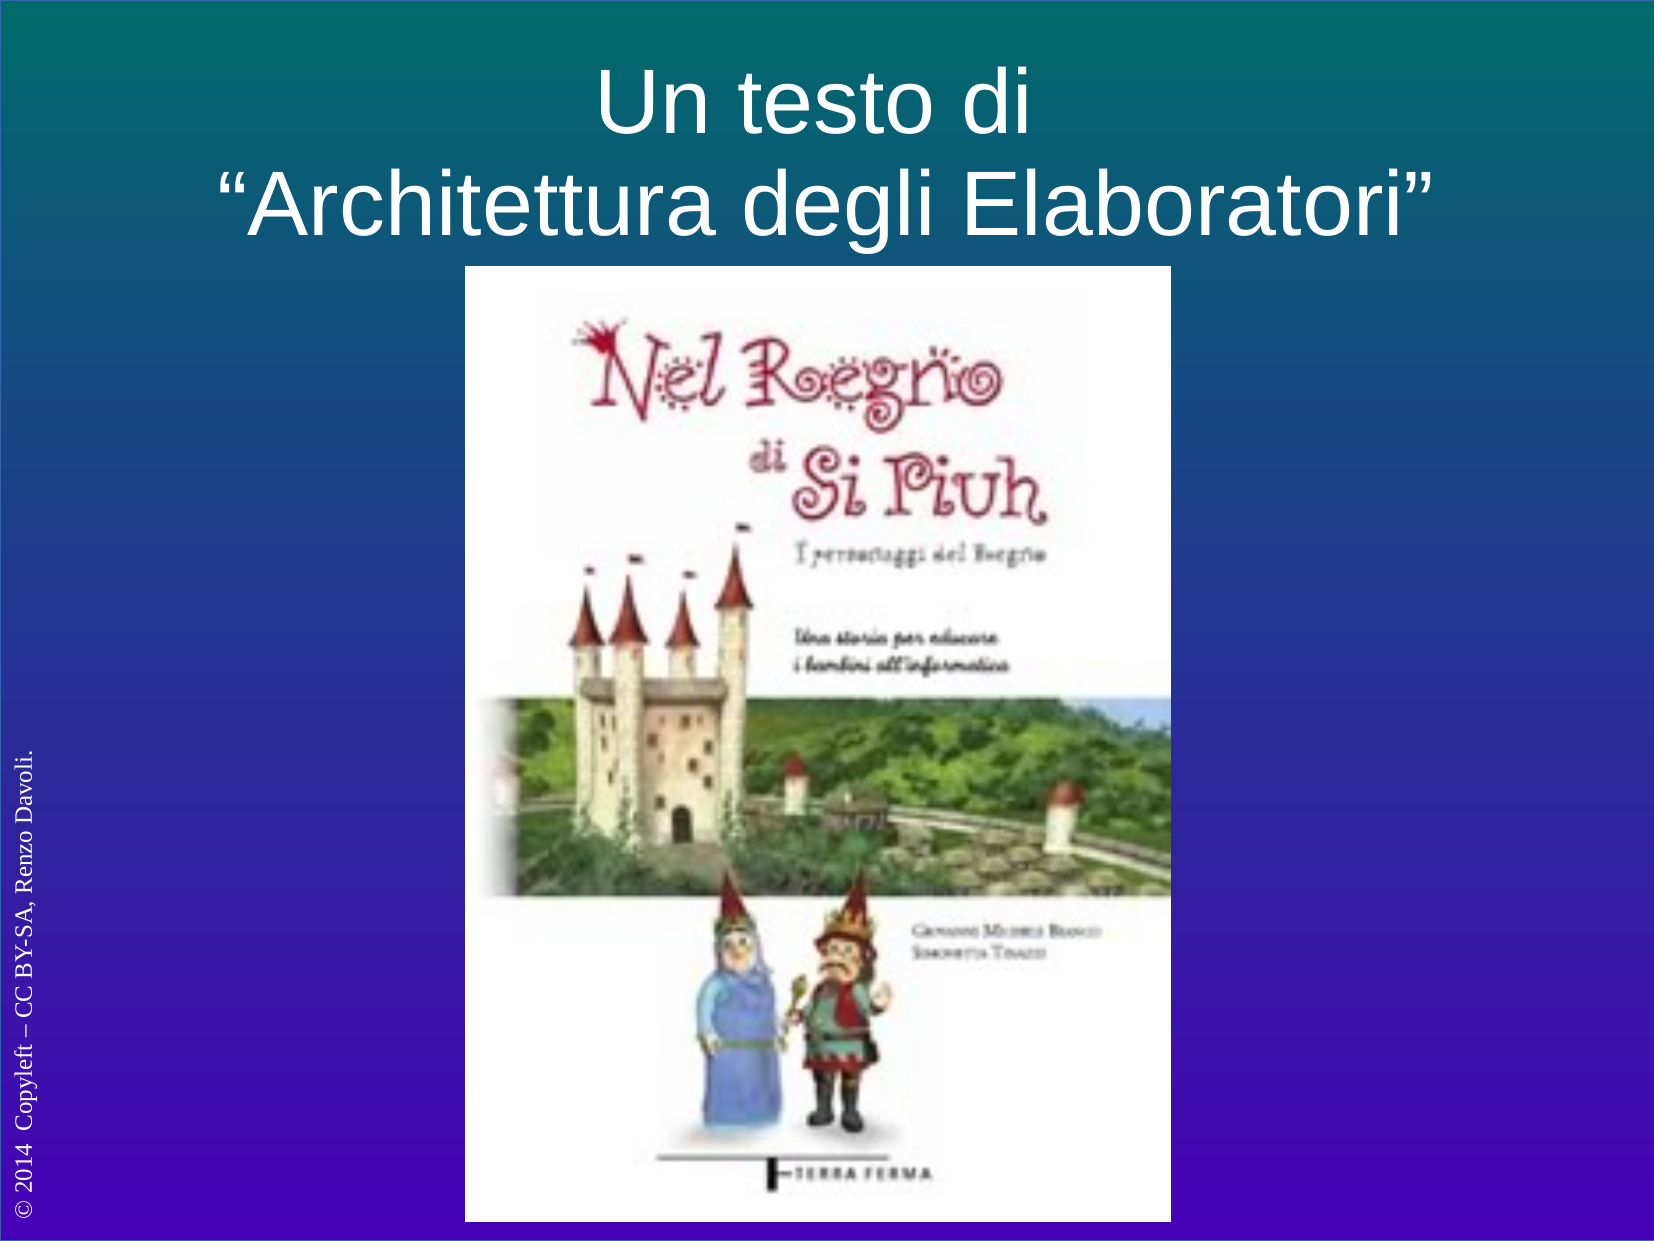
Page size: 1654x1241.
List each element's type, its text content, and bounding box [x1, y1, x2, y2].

picture [465, 266, 1171, 1222]
title Un testo di “Architettura degli Elaboratori” [82, 49, 1571, 257]
